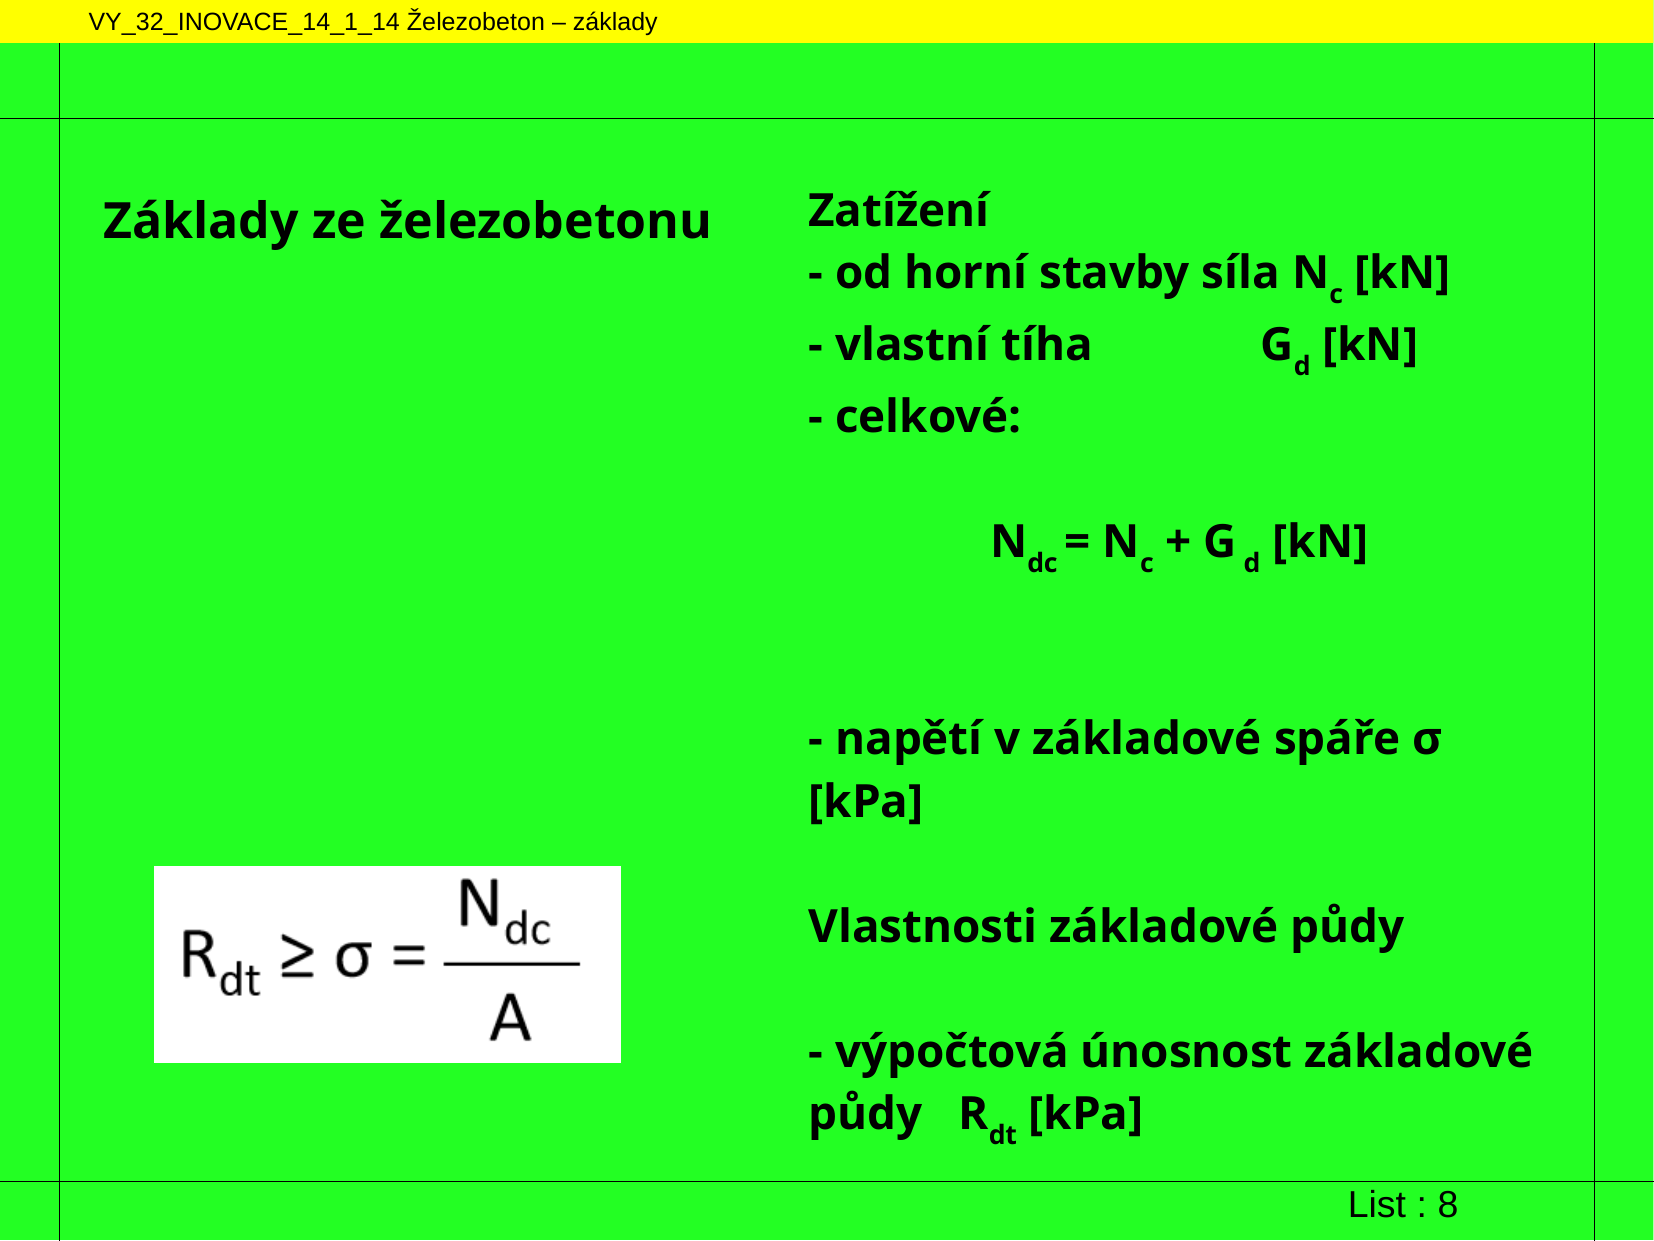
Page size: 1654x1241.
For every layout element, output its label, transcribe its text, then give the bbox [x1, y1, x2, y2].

picture [154, 866, 621, 1063]
text_box VY_32_INOVACE_14_1_14 Železobeton – základy [0, 0, 1654, 43]
text_box List : <číslo> [1357, 1176, 1599, 1241]
text_box Zatížení - od horní stavby síla Nc [kN] - vlastní tíha Gd [kN] - celkové: Ndc = Nc + G d [kN] - napětí v základové spáře σ [kPa] Vlastnosti základové půdy - výpočtová únosnost základové půdy Rdt [kPa] [793, 169, 1565, 1152]
text_box Základy ze železobetonu [88, 177, 793, 357]
